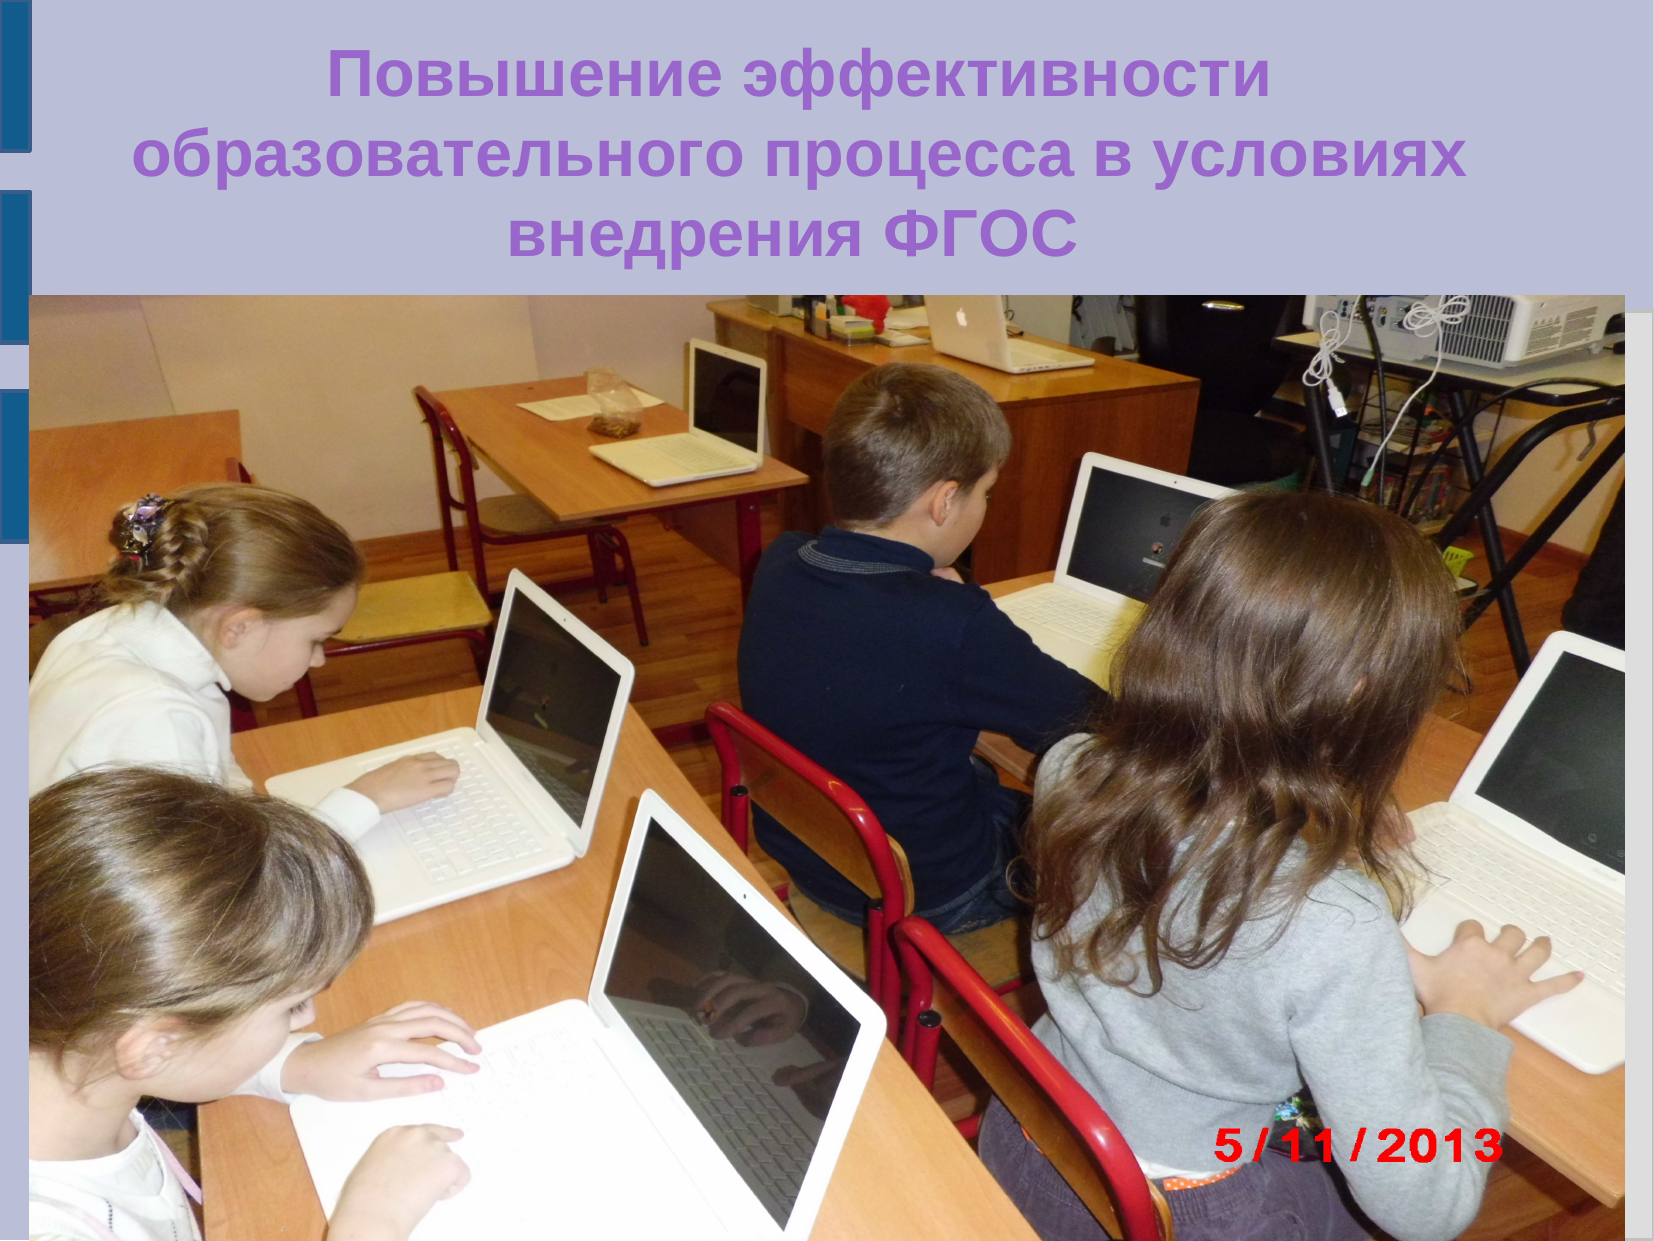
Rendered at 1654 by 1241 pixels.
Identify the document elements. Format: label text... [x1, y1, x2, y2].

title Повышение эффективности образовательного процесса в условиях внедрения ФГОС [93, 29, 1506, 237]
picture [29, 295, 1625, 1241]
